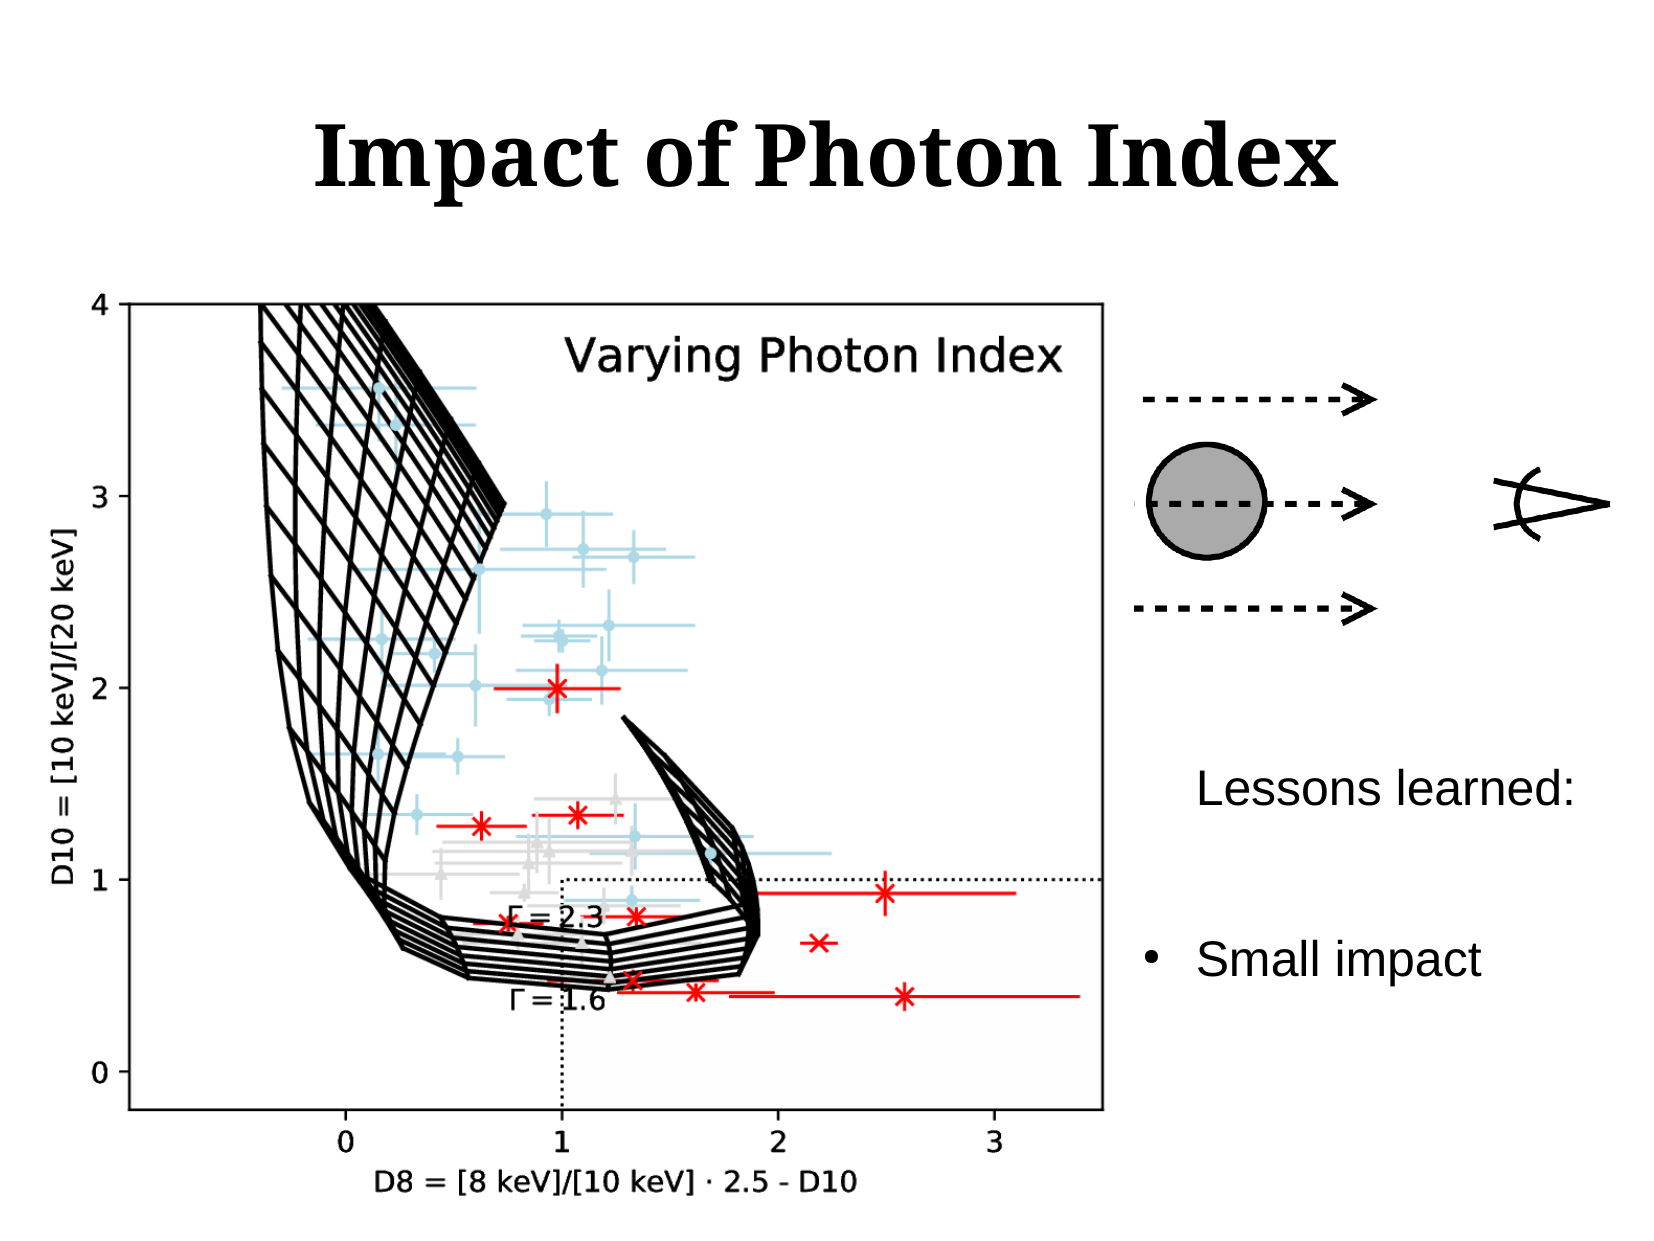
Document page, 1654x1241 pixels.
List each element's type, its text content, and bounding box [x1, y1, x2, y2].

list Lessons learned: Small impact [1125, 675, 1613, 1241]
title Impact of Photon Index [82, 49, 1571, 257]
picture [30, 272, 1613, 1220]
